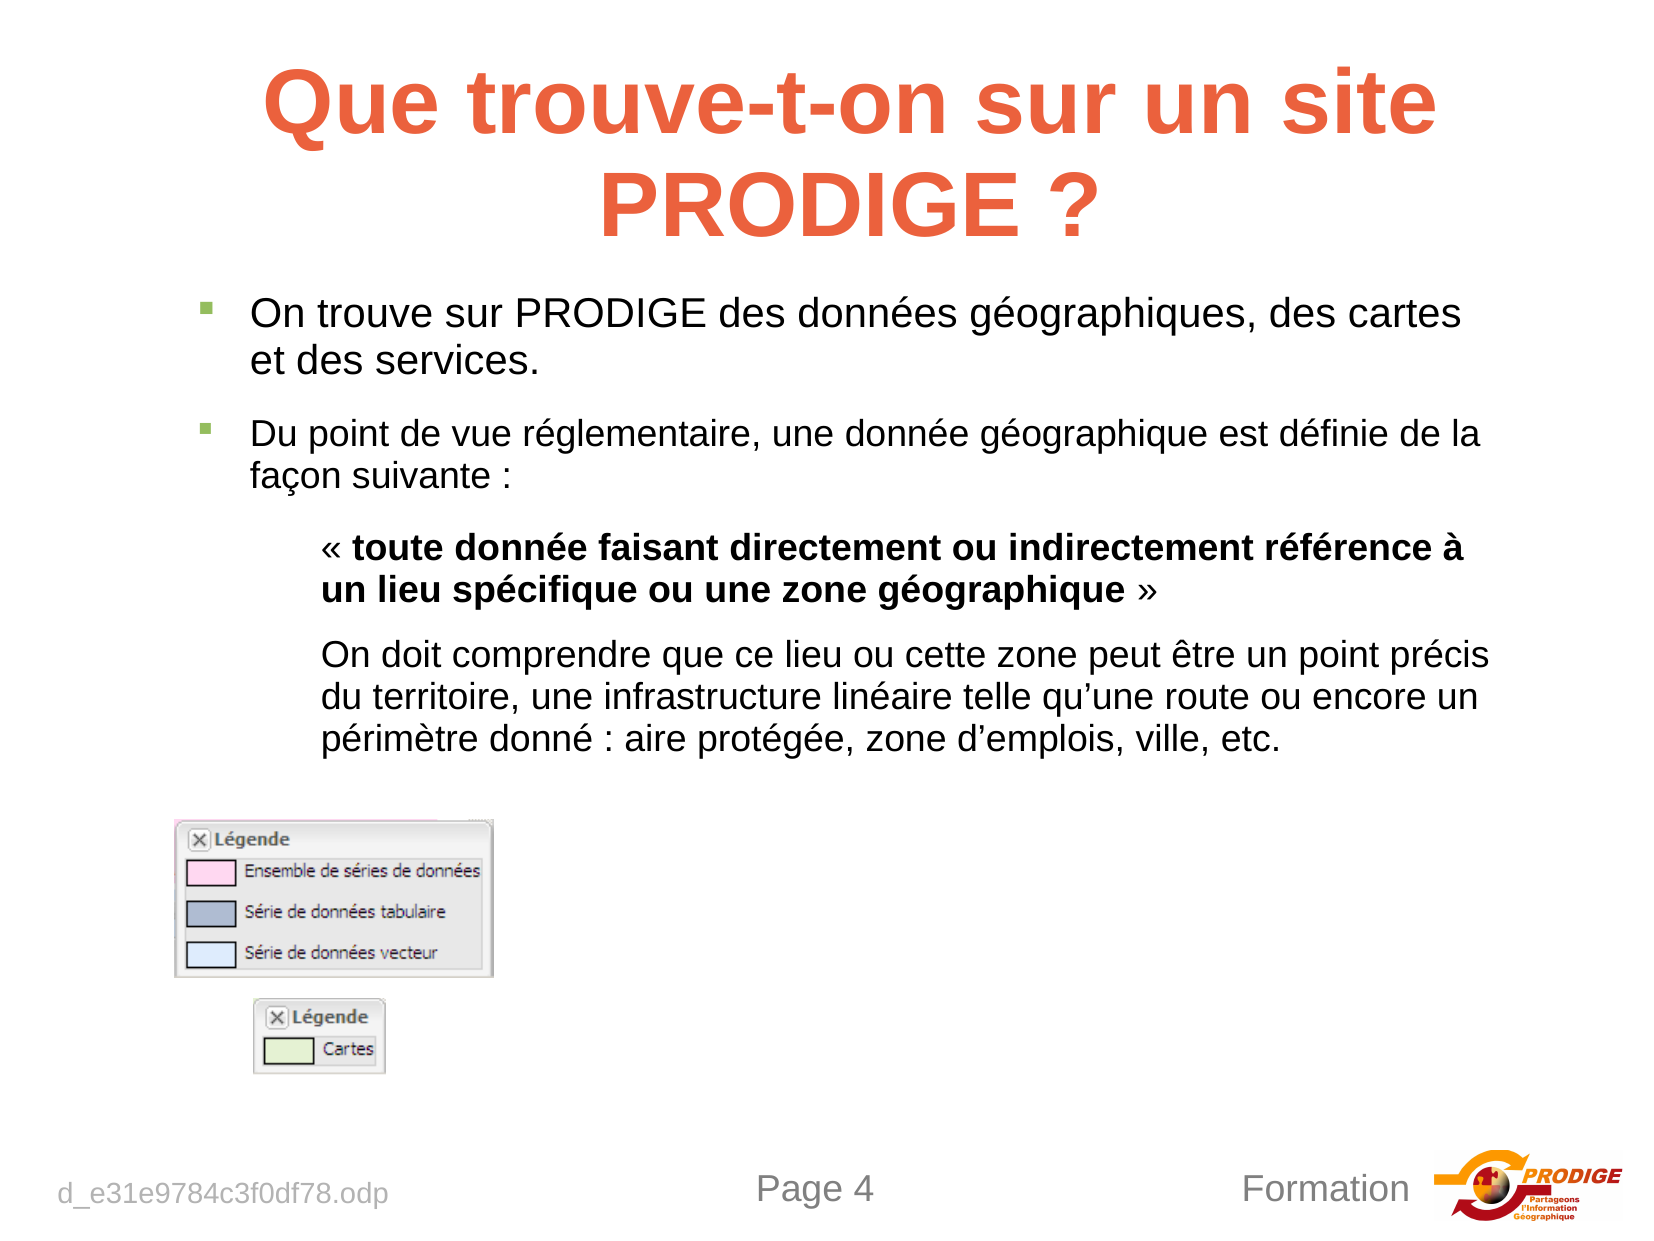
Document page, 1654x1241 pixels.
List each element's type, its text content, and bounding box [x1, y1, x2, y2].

picture [253, 998, 386, 1076]
list On trouve sur PRODIGE des données géographiques, des cartes et des services. Du point de vue réglementaire, une donnée géographique est définie de la façon suivante : « toute donnée faisant directement ou indirectement référence à un lieu spécifique ou une zone géographique » On doit comprendre que ce lieu ou cette zone peut être un point précis du territoire, une infrastructure linéaire telle qu’une route ou encore un périmètre donné : aire protégée, zone d’emplois, ville, etc. [179, 290, 1509, 1094]
picture [174, 819, 494, 978]
title Que trouve-t-on sur un site PRODIGE ? [107, 50, 1596, 256]
picture [1434, 1150, 1623, 1221]
